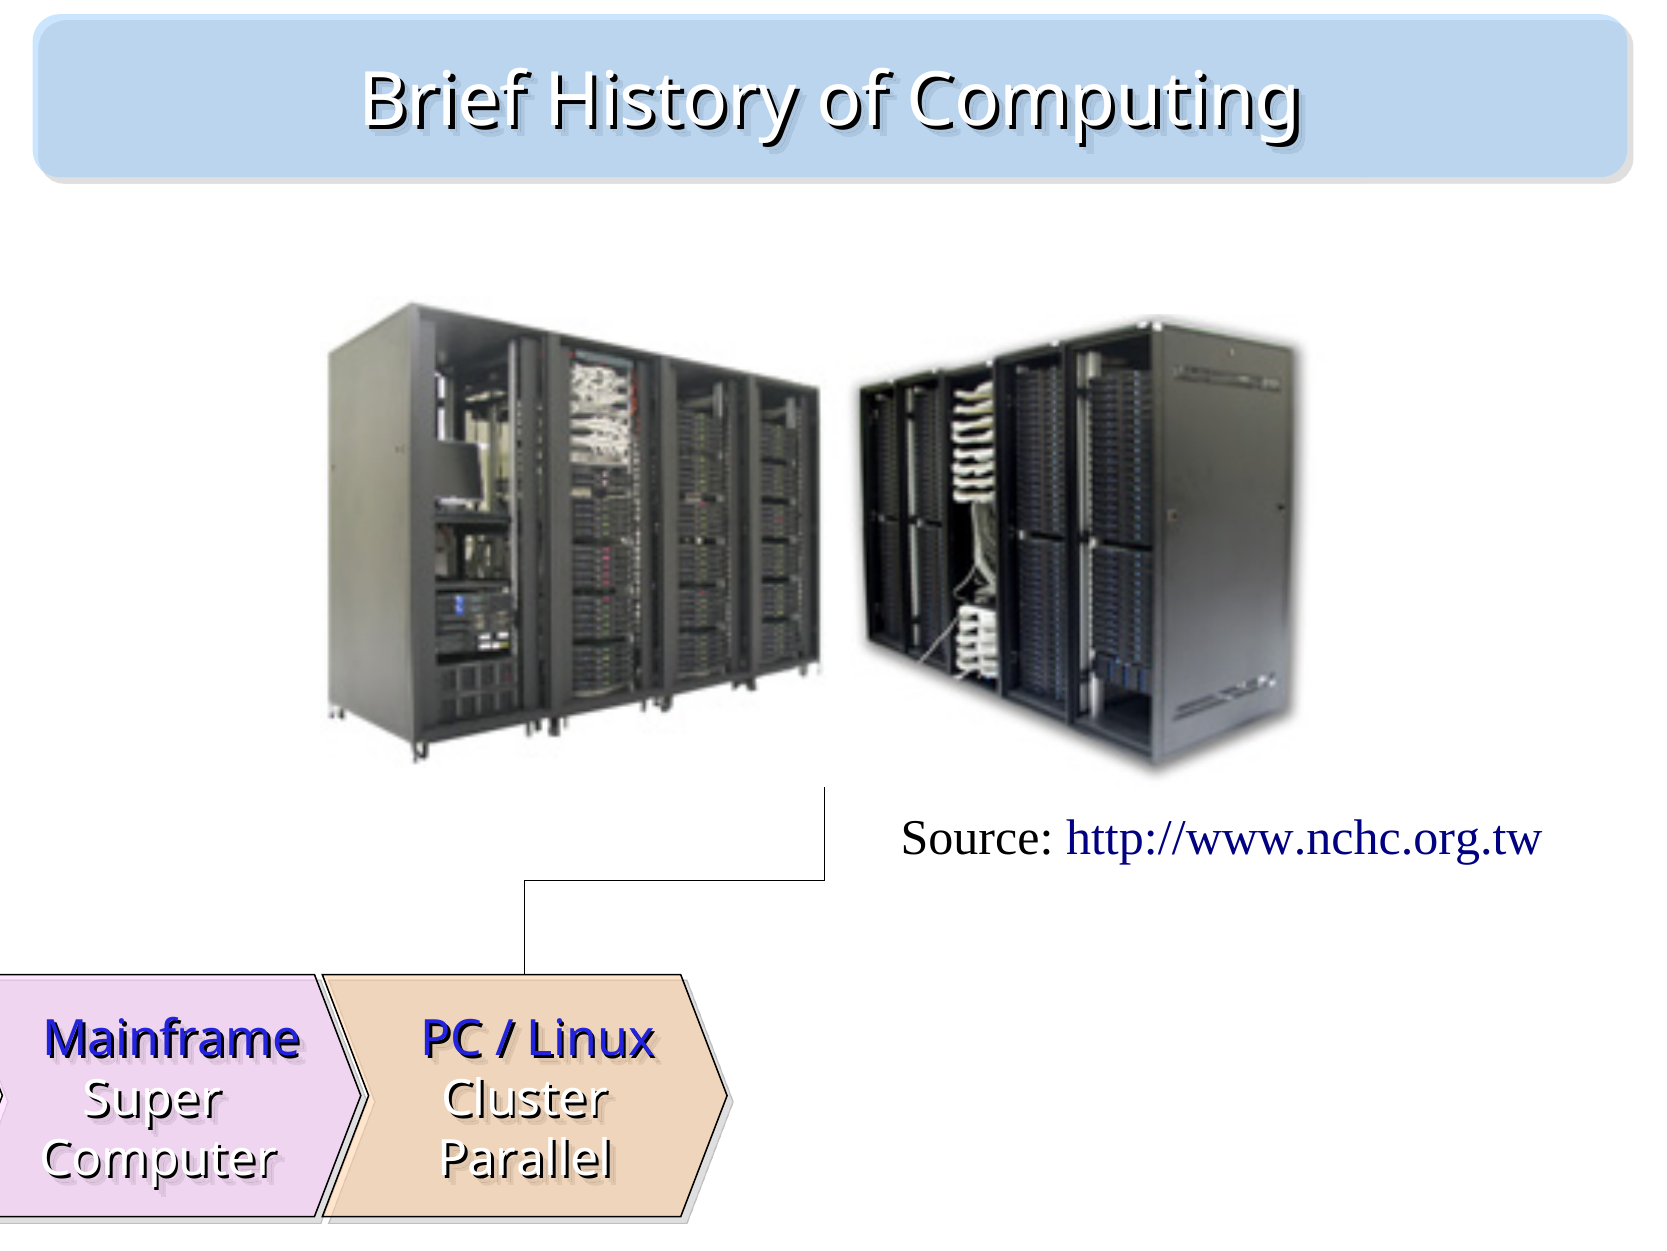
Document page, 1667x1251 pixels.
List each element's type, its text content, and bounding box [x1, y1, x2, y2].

text_box PC / Linux Cluster Parallel [322, 974, 728, 1217]
text_box Mainframe Super Computer [0, 974, 361, 1217]
picture [320, 295, 827, 768]
text_box Brief History of Computing [32, 14, 1628, 178]
text_box Source: http://www.nchc.org.tw [885, 797, 1572, 873]
picture [828, 314, 1328, 788]
